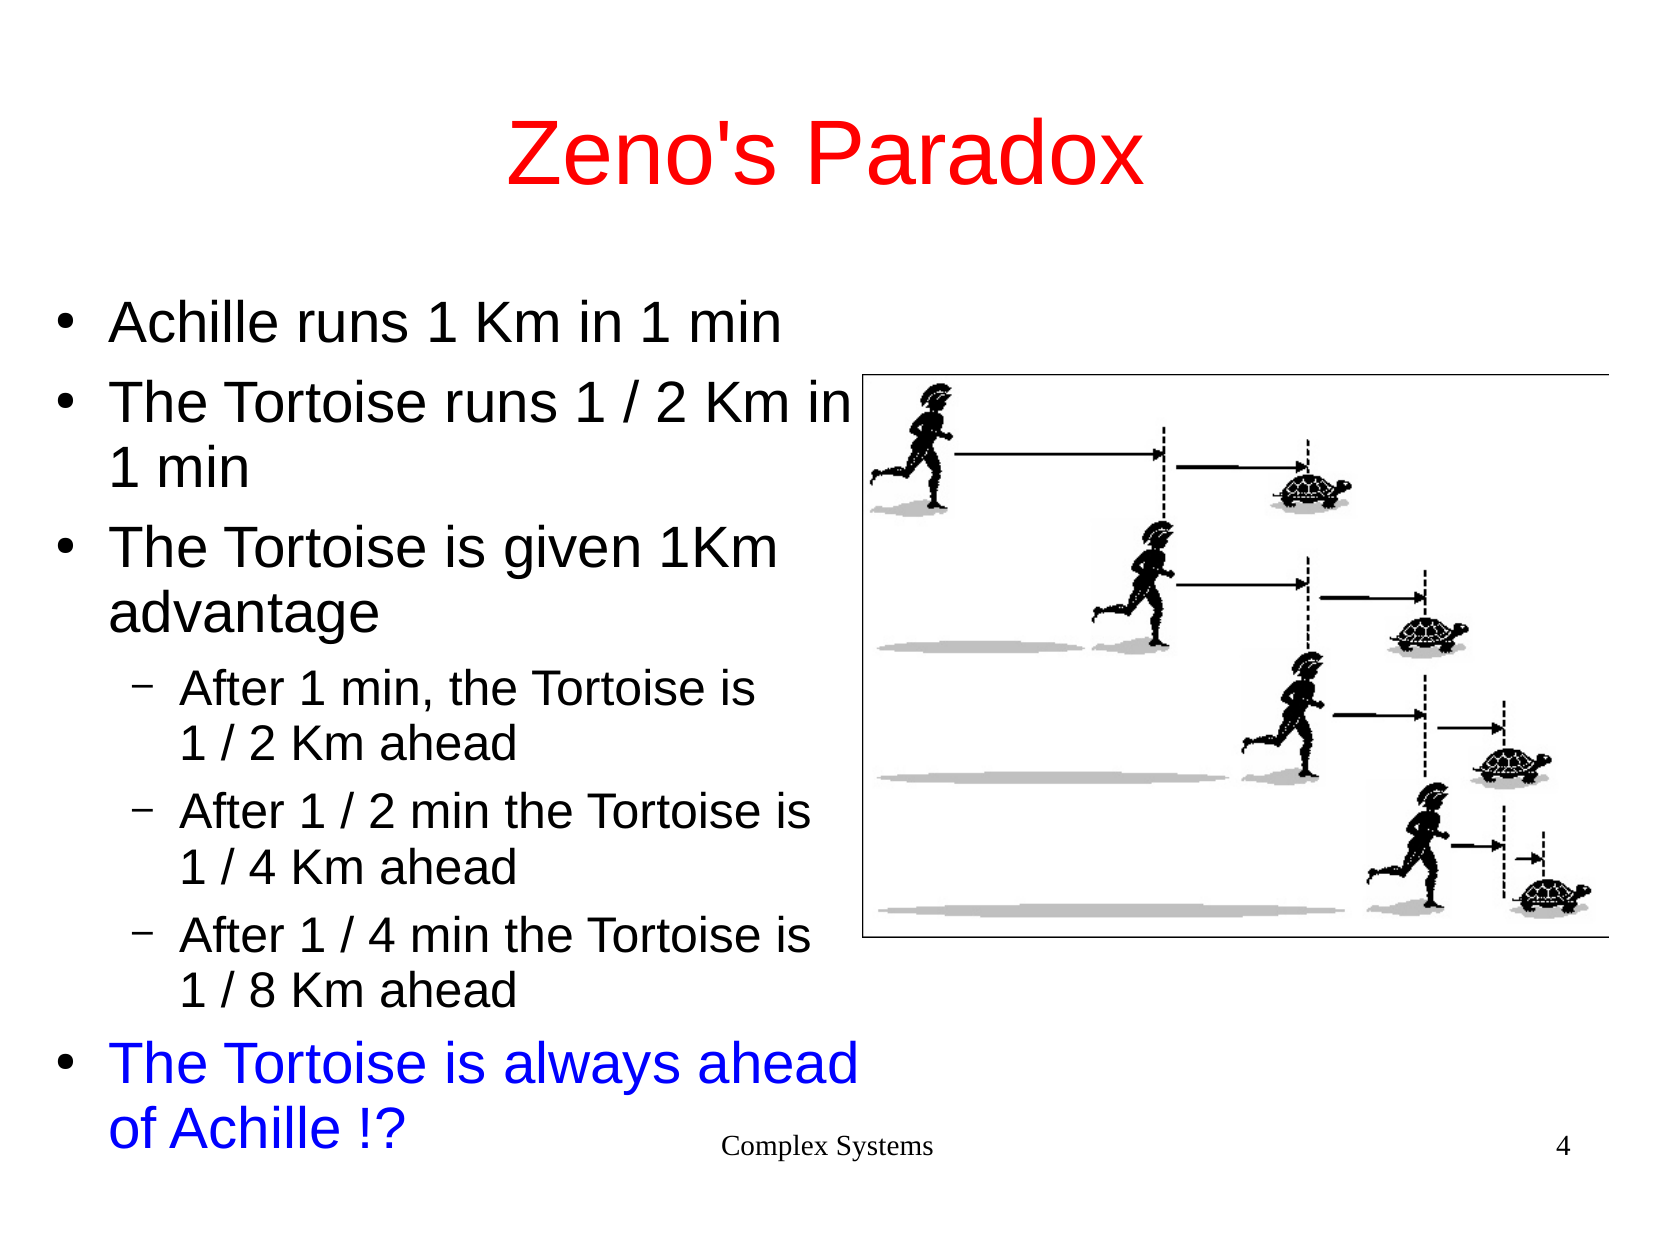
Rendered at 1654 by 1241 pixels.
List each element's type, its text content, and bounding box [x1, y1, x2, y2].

picture [862, 374, 1609, 938]
list Achille runs 1 Km in 1 min The Tortoise runs 1 / 2 Km in 1 min The Tortoise is given 1Km advantage After 1 min, the Tortoise is 1 / 2 Km ahead After 1 / 2 min the Tortoise is 1 / 4 Km ahead After 1 / 4 min the Tortoise is 1 / 8 Km ahead The Tortoise is always ahead of Achille !? [37, 290, 863, 1161]
title Zeno's Paradox [82, 49, 1571, 257]
